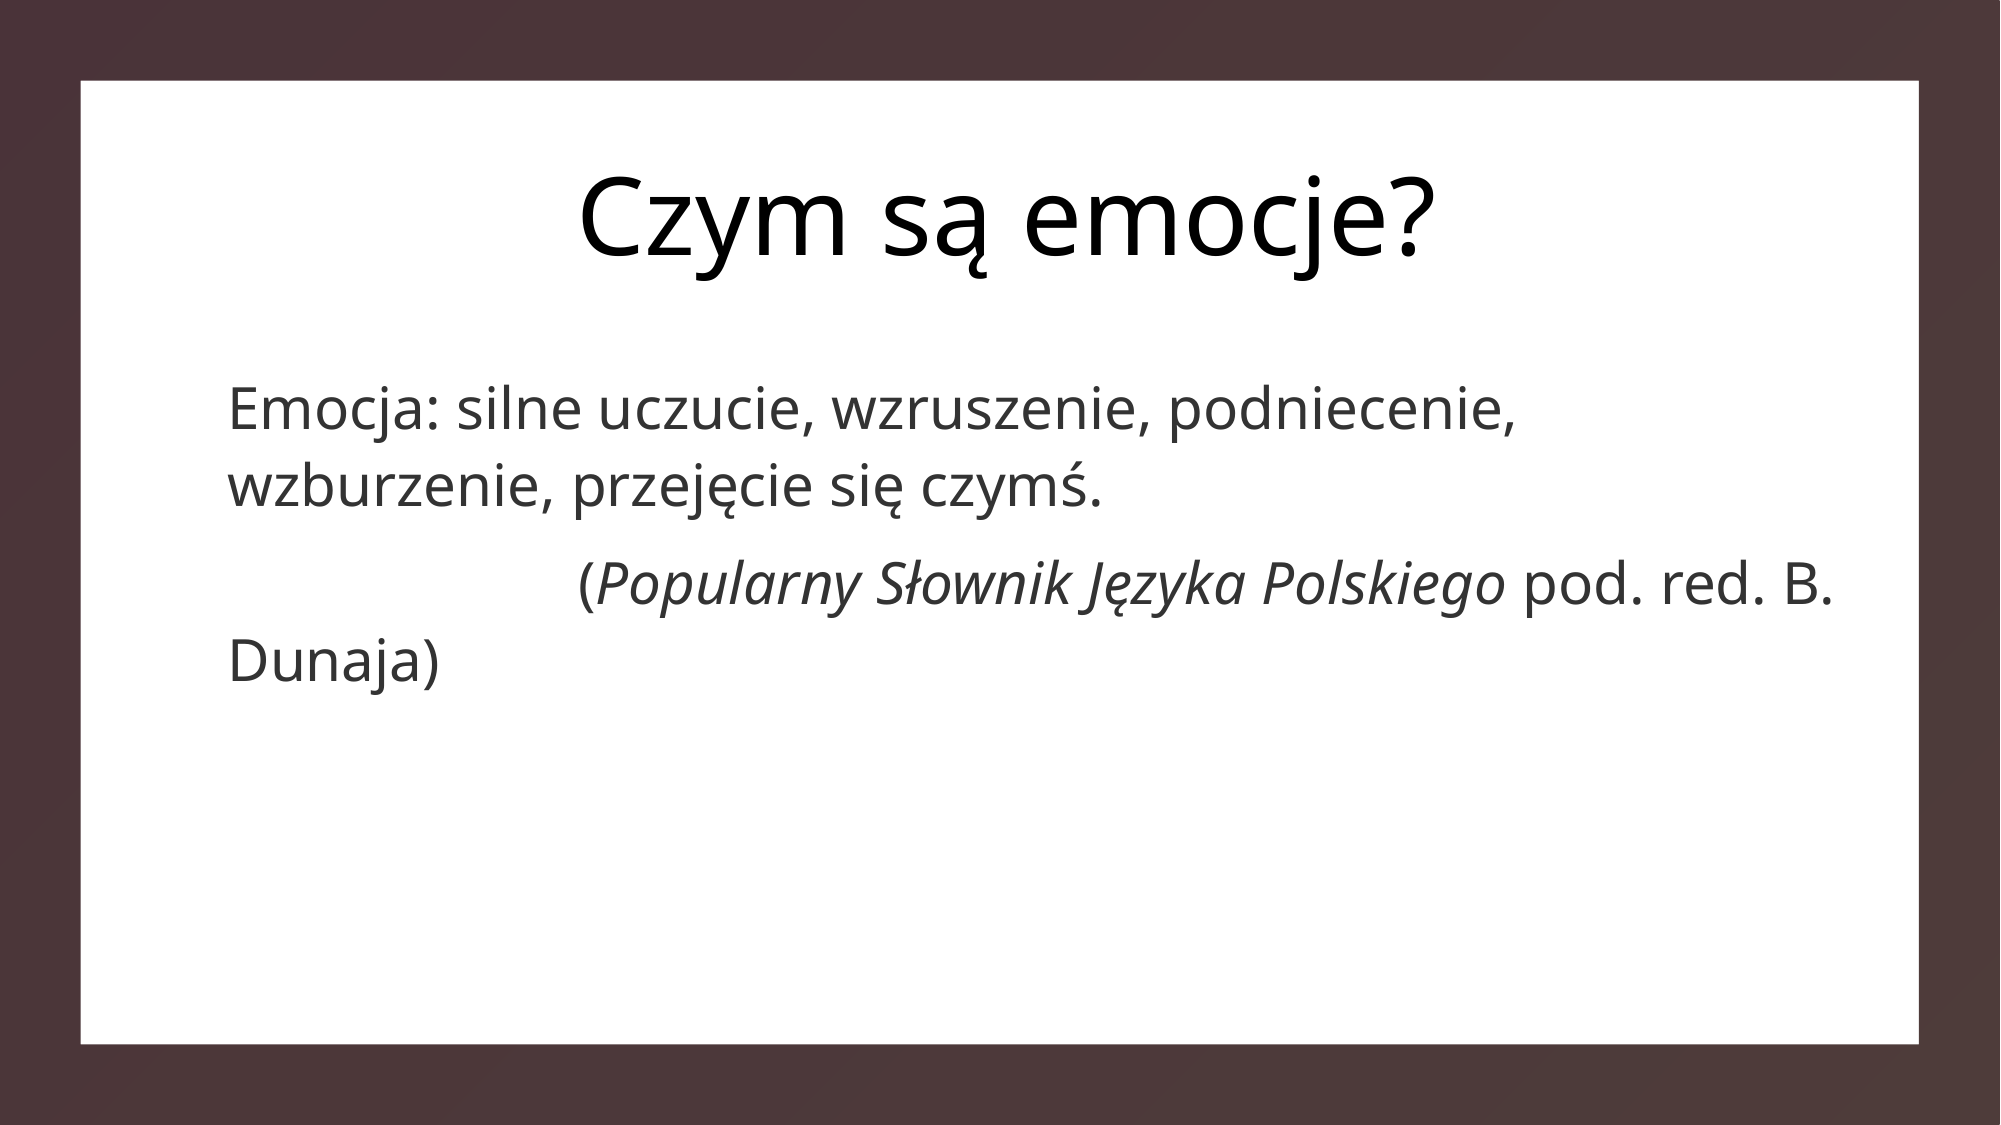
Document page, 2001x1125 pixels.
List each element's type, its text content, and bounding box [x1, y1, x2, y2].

title Czym są emocje? [137, 111, 1863, 330]
list Emocja: silne uczucie, wzruszenie, podniecenie, wzburzenie, przejęcie się czymś. (Popularny Słownik Języka Polskiego pod. red. B. Dunaja) [137, 357, 1863, 1014]
